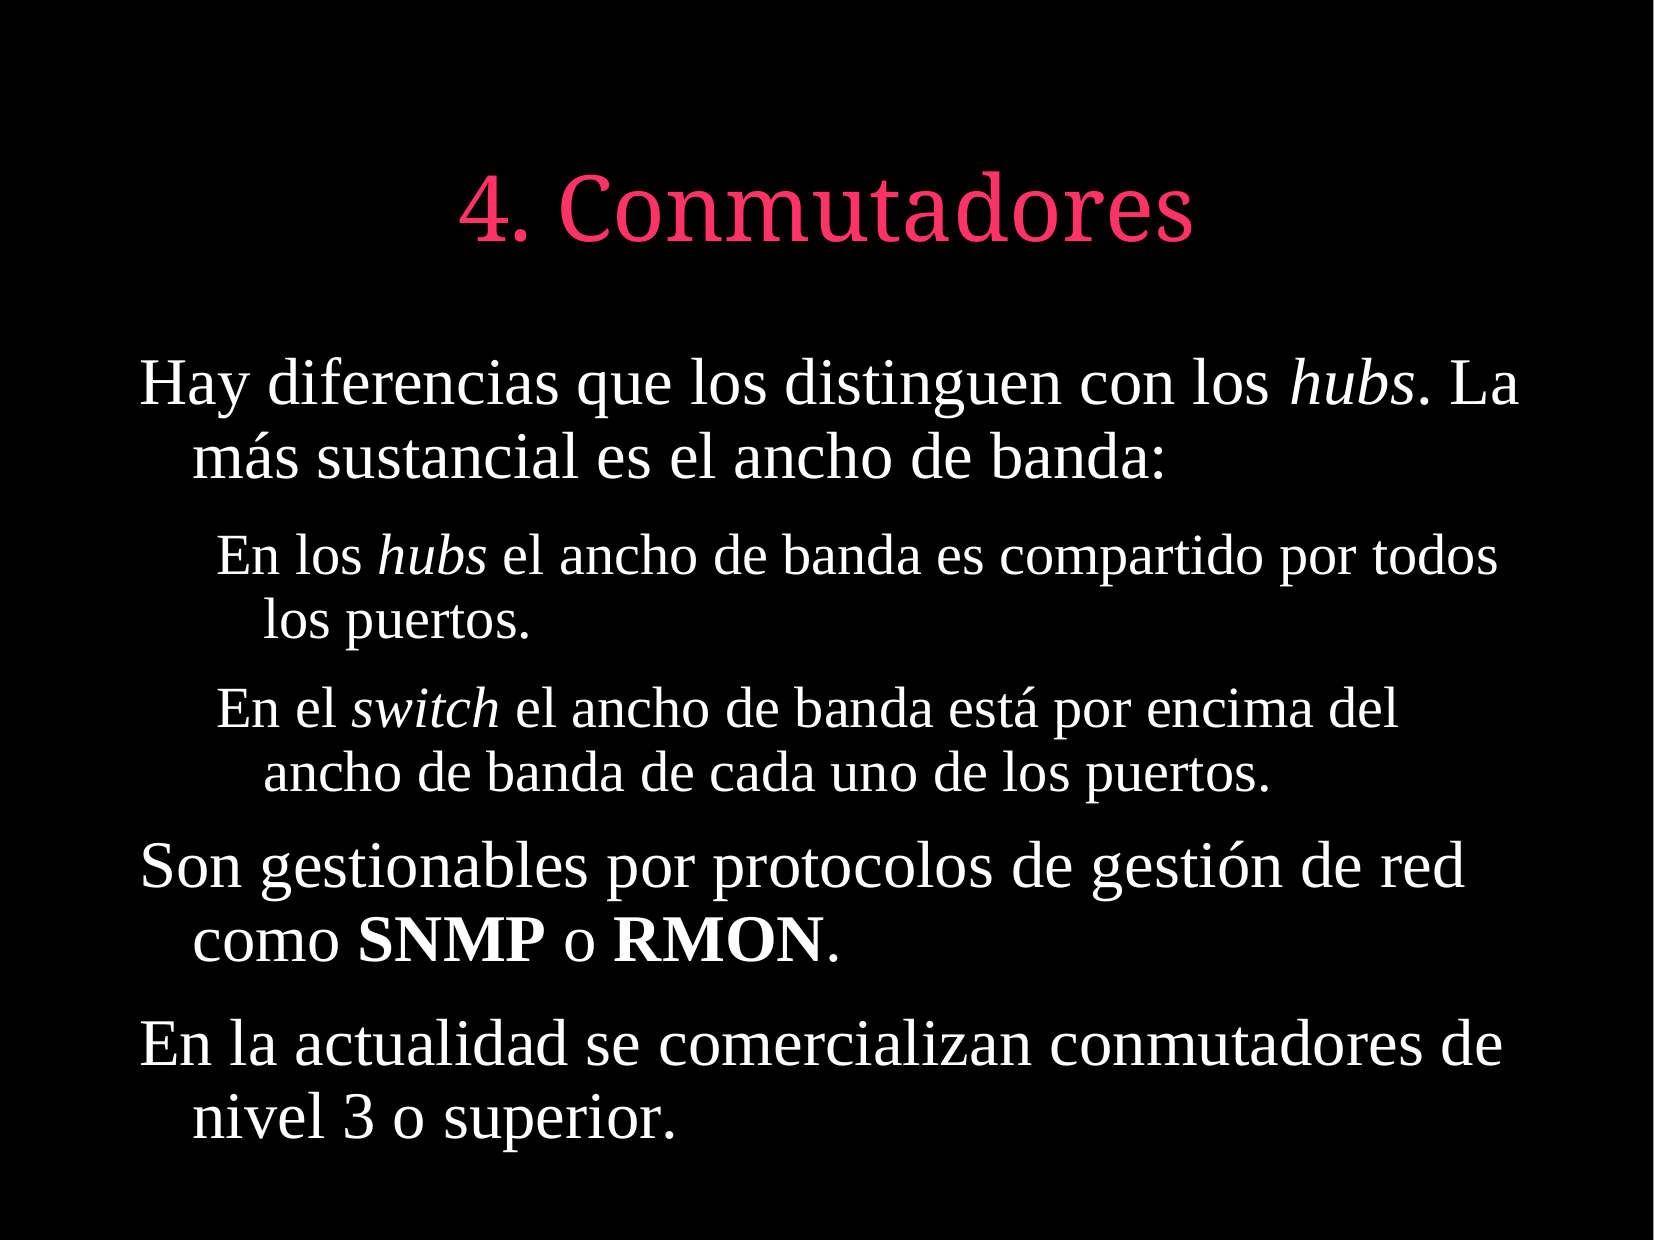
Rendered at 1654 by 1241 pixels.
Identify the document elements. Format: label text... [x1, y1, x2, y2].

title 4. Conmutadores [121, 102, 1534, 311]
list Hay diferencias que los distinguen con los hubs. La más sustancial es el ancho de banda: En los hubs el ancho de banda es compartido por todos los puertos. En el switch el ancho de banda está por encima del ancho de banda de cada uno de los puertos. Son gestionables por protocolos de gestión de red como SNMP o RMON. En la actualidad se comercializan conmutadores de nivel 3 o superior. [121, 344, 1534, 1158]
